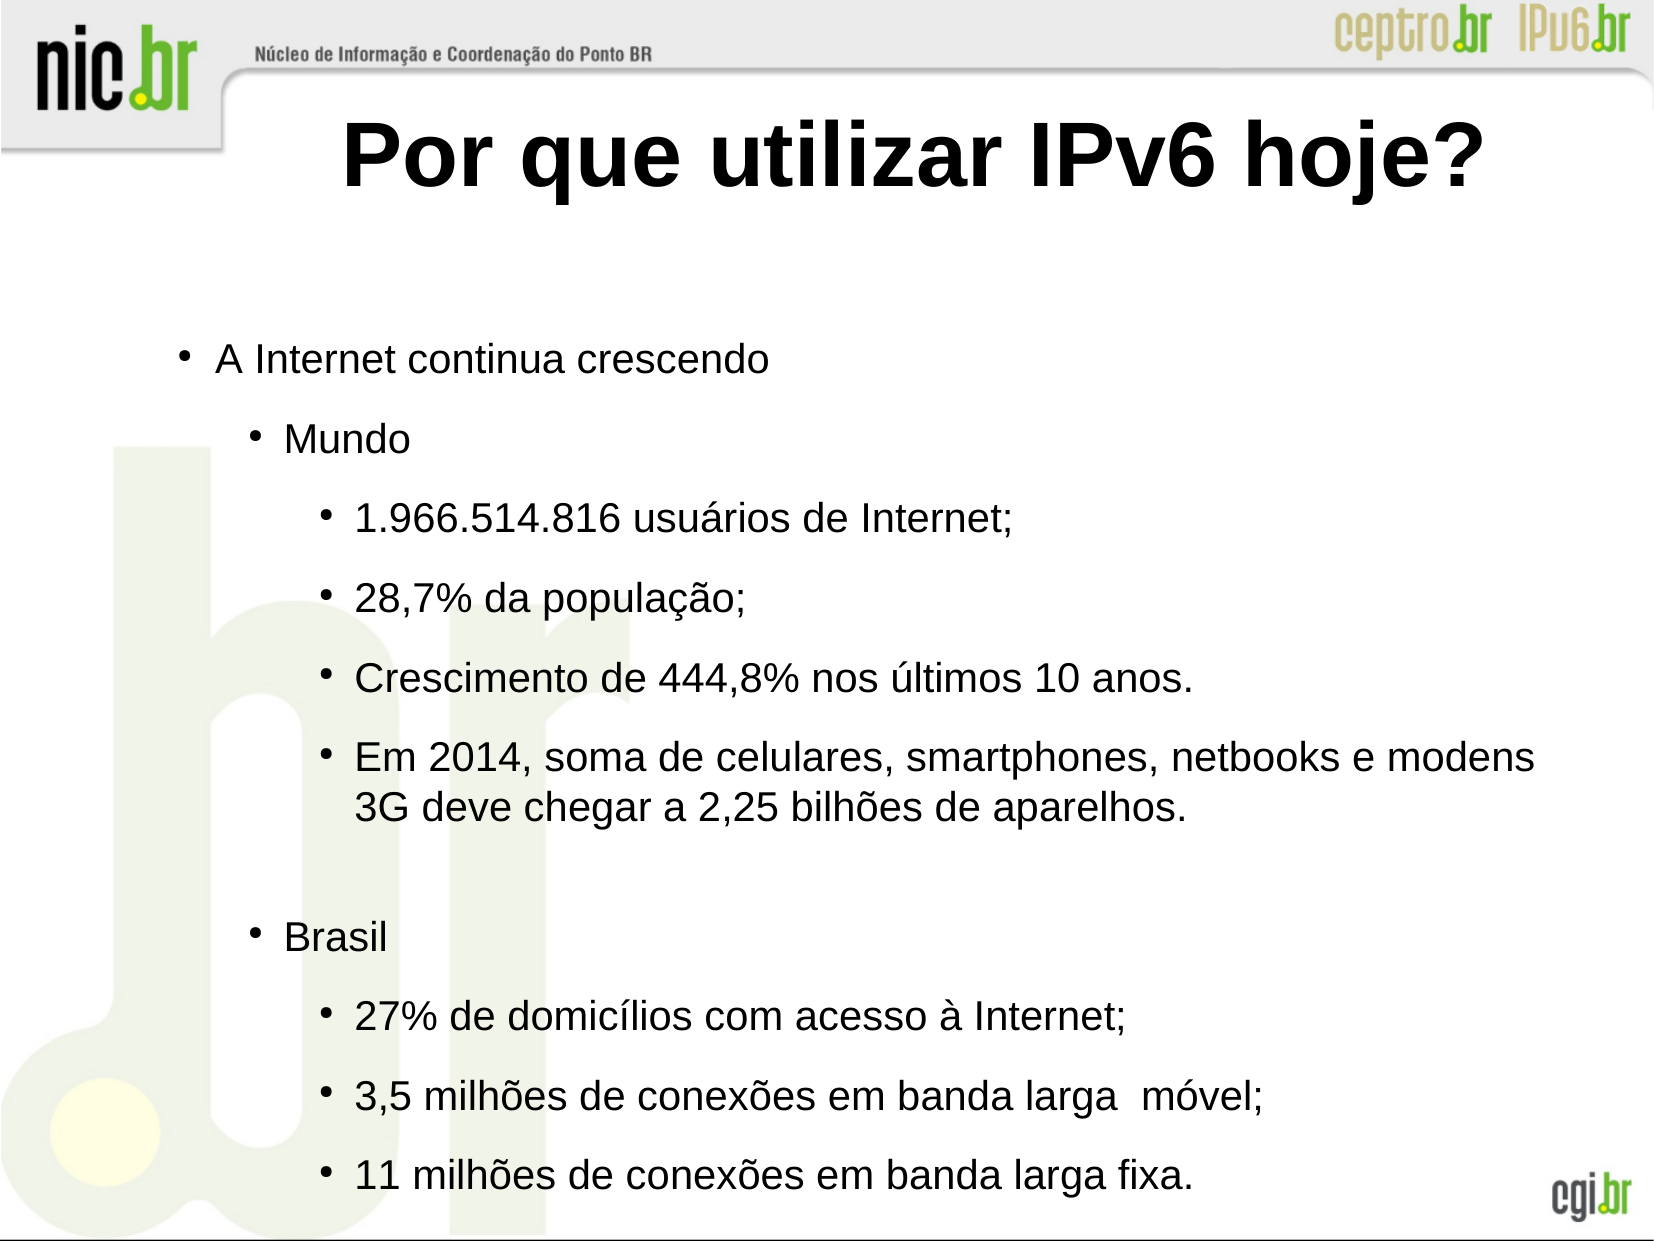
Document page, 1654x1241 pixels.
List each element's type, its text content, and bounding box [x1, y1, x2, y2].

picture [0, 0, 1654, 1241]
text_box A Internet continua crescendo Mundo 1.966.514.816 usuários de Internet; 28,7% da população; Crescimento de 444,8% nos últimos 10 anos. Em 2014, soma de celulares, smartphones, netbooks e modens 3G deve chegar a 2,25 bilhões de aparelhos. Brasil 27% de domicílios com acesso à Internet; 3,5 milhões de conexões em banda larga móvel; 11 milhões de conexões em banda larga fixa. [162, 324, 1595, 379]
text_box Por que utilizar IPv6 hoje? [177, 97, 1654, 215]
